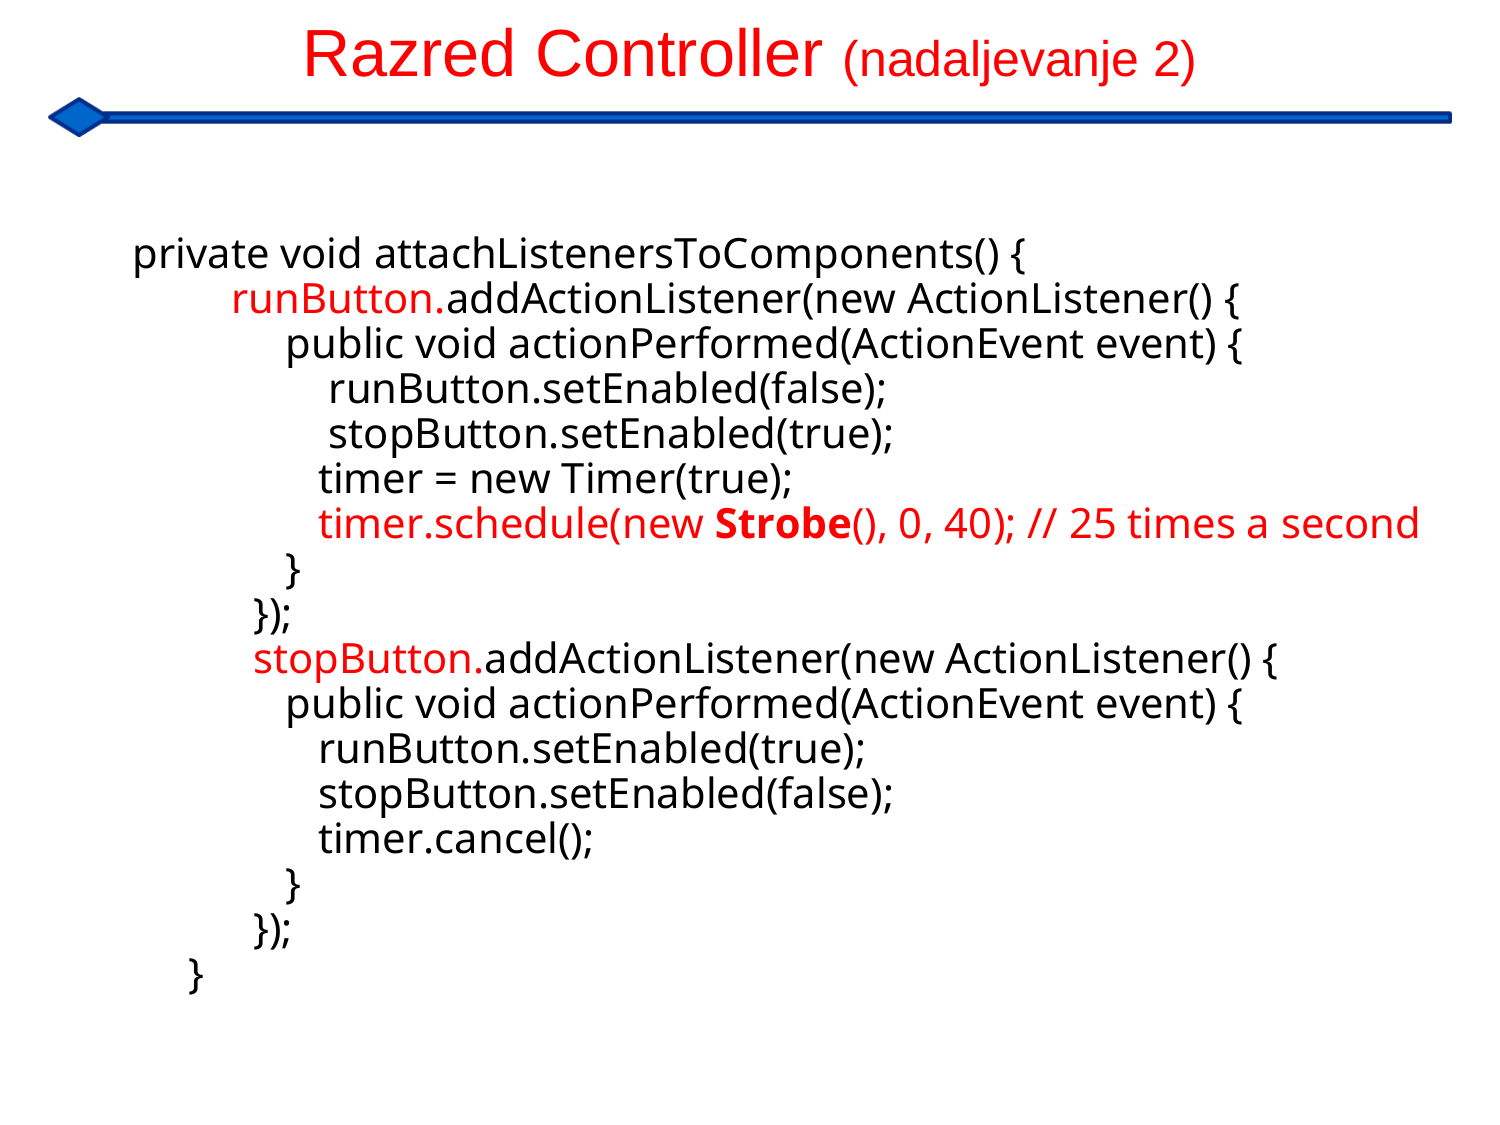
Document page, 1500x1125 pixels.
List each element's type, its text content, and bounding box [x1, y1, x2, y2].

picture [48, 100, 1452, 137]
text_box private void attachListenersToComponents() { runButton.addActionListener(new ActionListener() { public void actionPerformed(ActionEvent event) { runButton.setEnabled(false); stopButton.setEnabled(true); timer = new Timer(true); timer.schedule(new Strobe(), 0, 40); // 25 times a second } }); stopButton.addActionListener(new ActionListener() { public void actionPerformed(ActionEvent event) { runButton.setEnabled(true); stopButton.setEnabled(false); timer.cancel(); } }); } [75, 224, 1500, 988]
title Razred Controller (nadaljevanje 2) [12, 0, 1488, 100]
